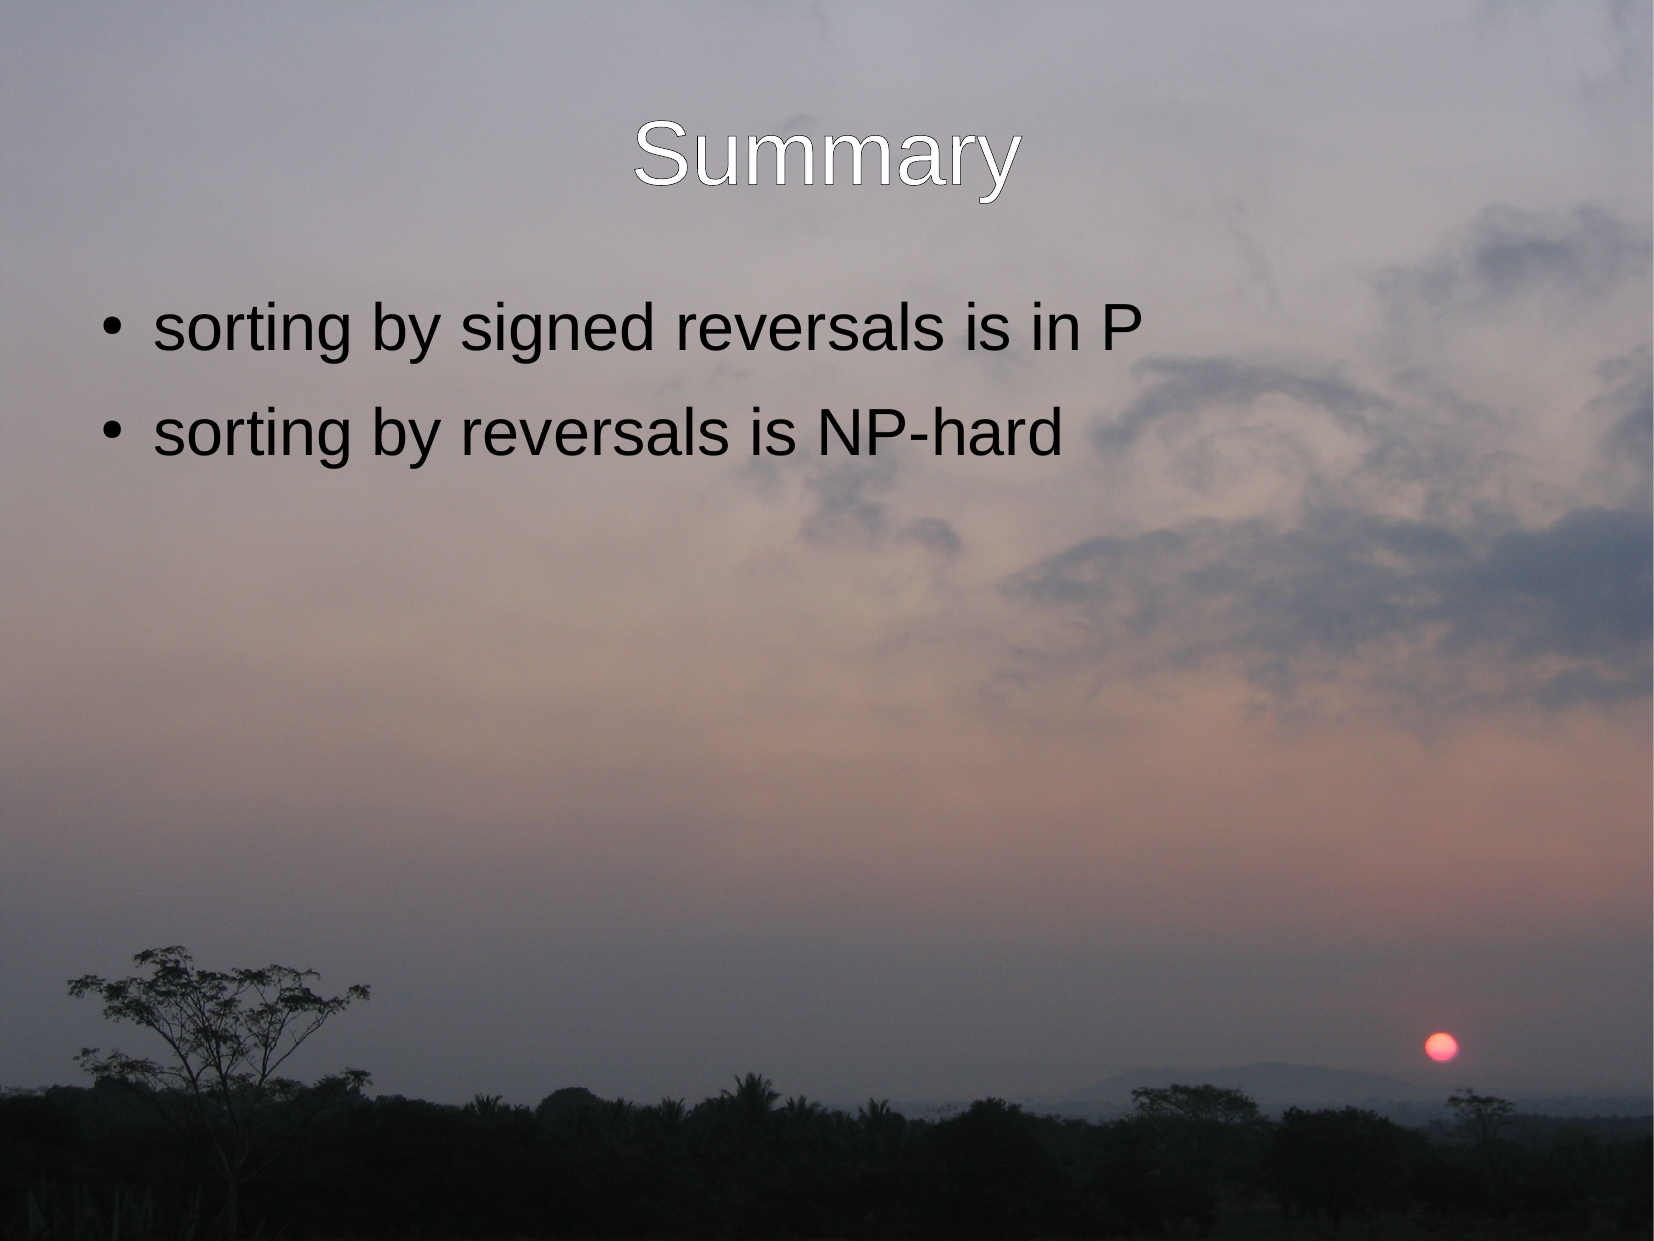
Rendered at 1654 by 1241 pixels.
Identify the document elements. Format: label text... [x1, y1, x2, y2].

picture [0, 0, 1654, 1241]
title Summary [82, 56, 1571, 250]
list sorting by signed reversals is in P sorting by reversals is NP-hard [82, 290, 1571, 1109]
